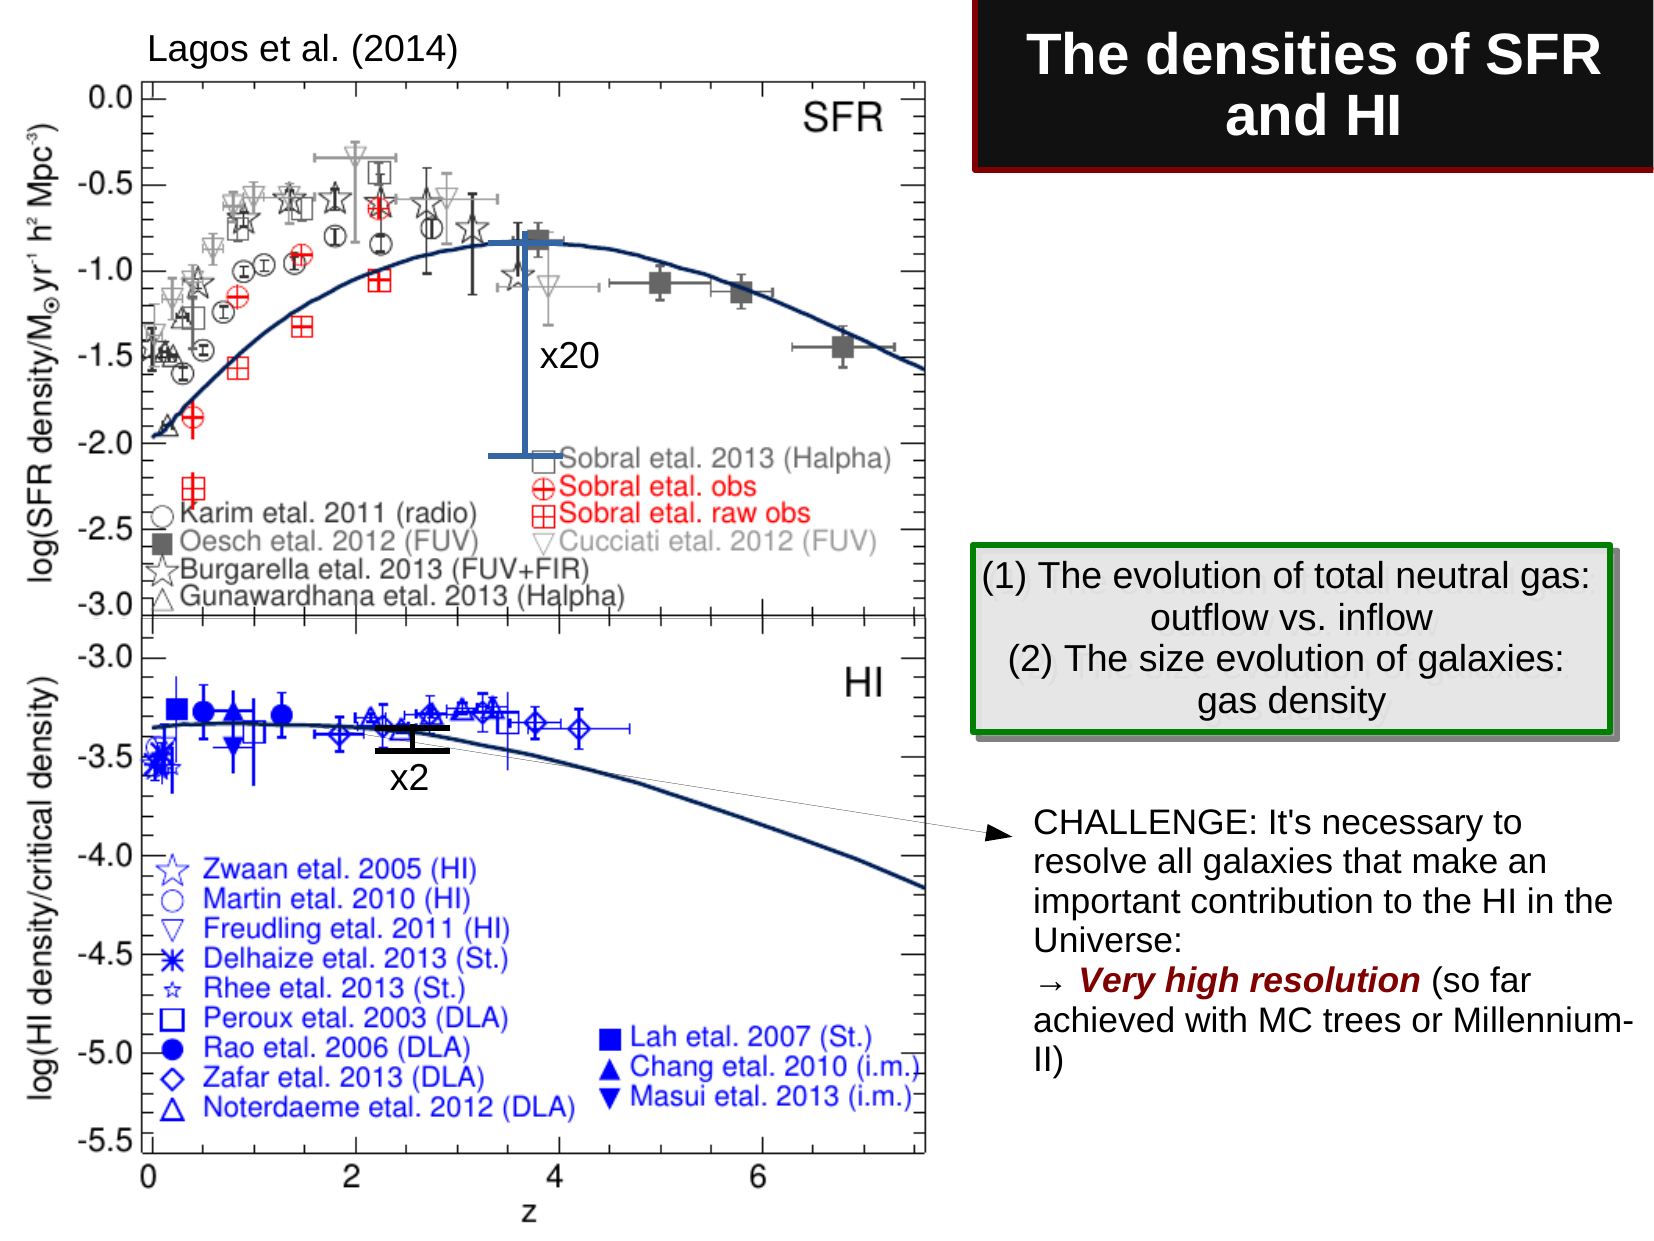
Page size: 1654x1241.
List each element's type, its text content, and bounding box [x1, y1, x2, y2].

title The densities of SFR and HI [994, 25, 1635, 148]
text_box (1) The evolution of total neutral gas: outflow vs. inflow (2) The size evolution of galaxies: gas density [972, 544, 1611, 733]
text_box x2 [470, 750, 563, 765]
text_box CHALLENGE: It's necessary to resolve all galaxies that make an important contribution to the HI in the Universe: → Very high resolution (so far achieved with MC trees or Millennium-II) [1018, 795, 1654, 1087]
text_box x2 [375, 750, 563, 807]
picture [0, 47, 962, 1227]
picture [415, 743, 443, 748]
text_box Lagos et al. (2014) [132, 20, 808, 78]
text_box x20 [525, 327, 713, 385]
text_box [974, 0, 1654, 170]
